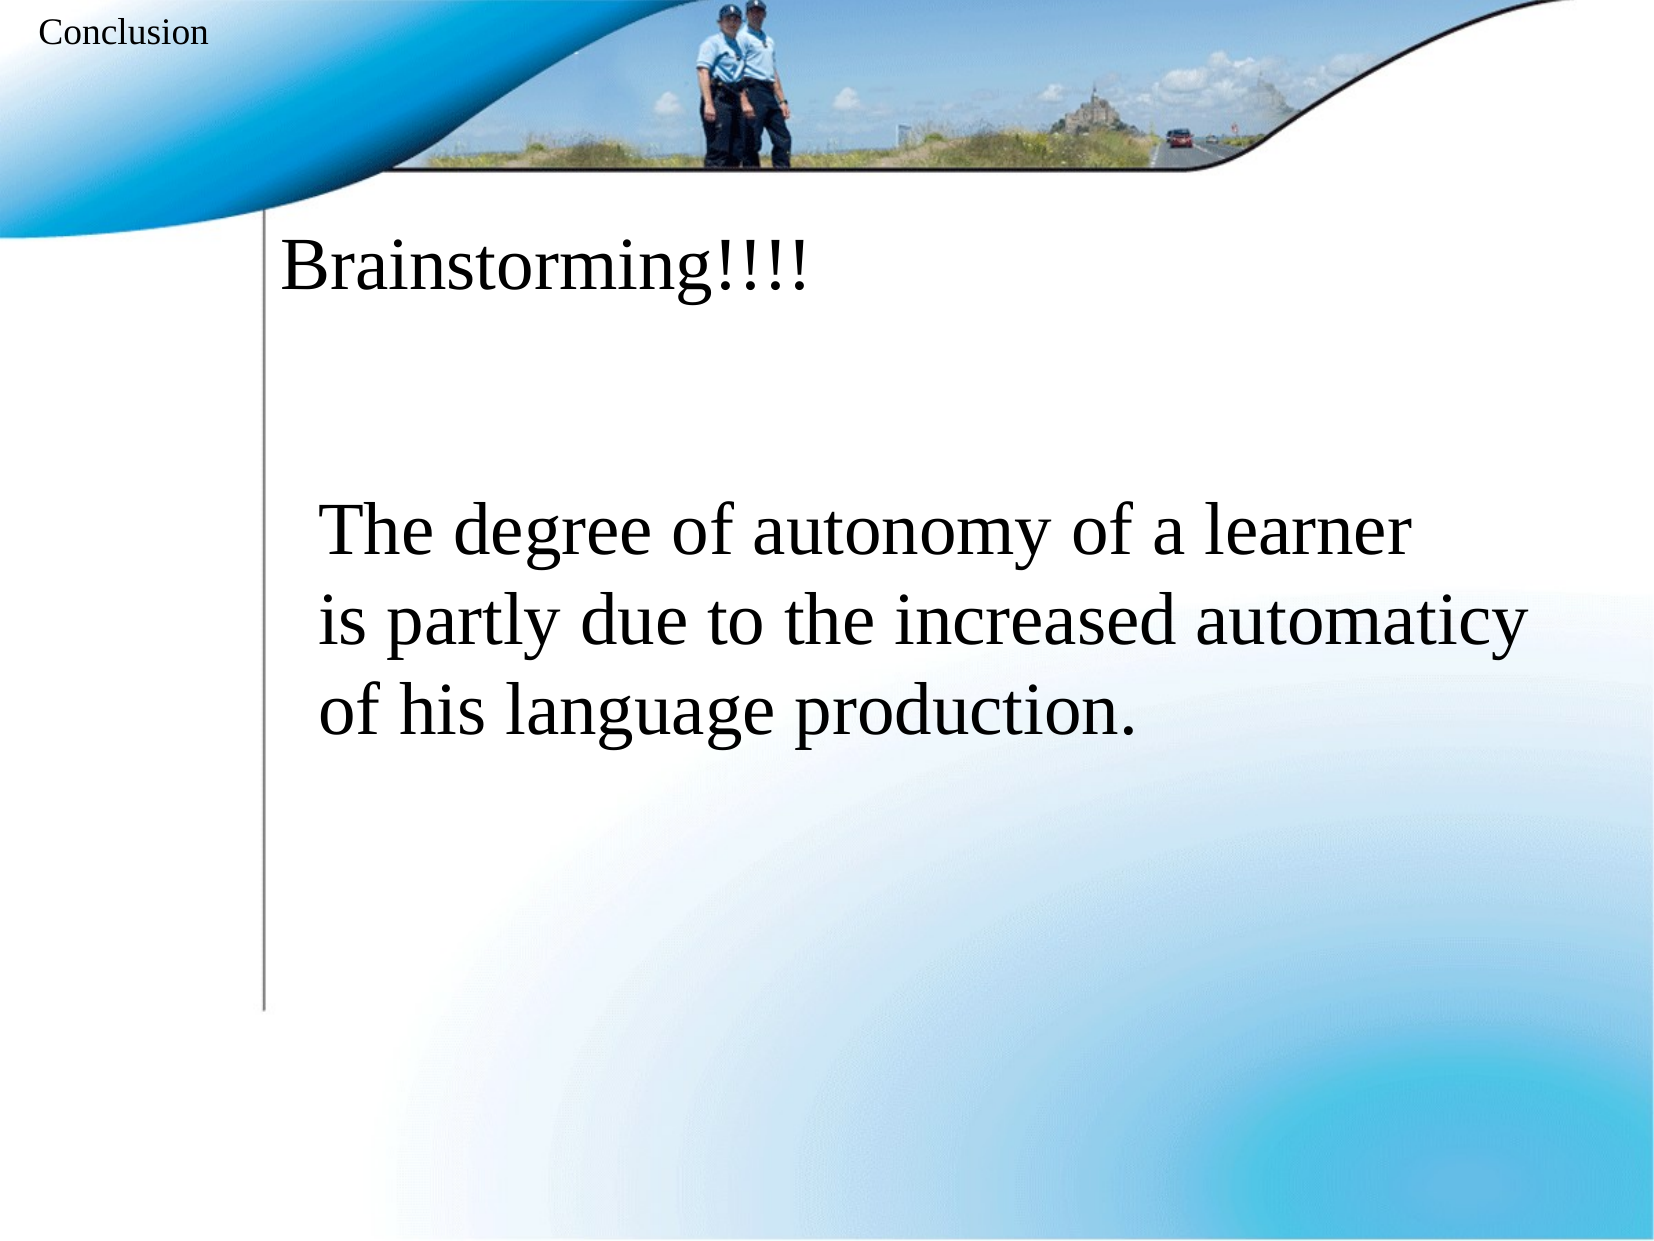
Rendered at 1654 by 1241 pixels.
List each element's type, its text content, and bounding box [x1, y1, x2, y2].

text_box The degree of autonomy of a learner is partly due to the increased automaticy of his language production. [303, 472, 1625, 938]
text_box Brainstorming!!!! [265, 206, 1447, 402]
picture [0, 0, 1654, 1241]
text_box Conclusion [23, 0, 347, 60]
